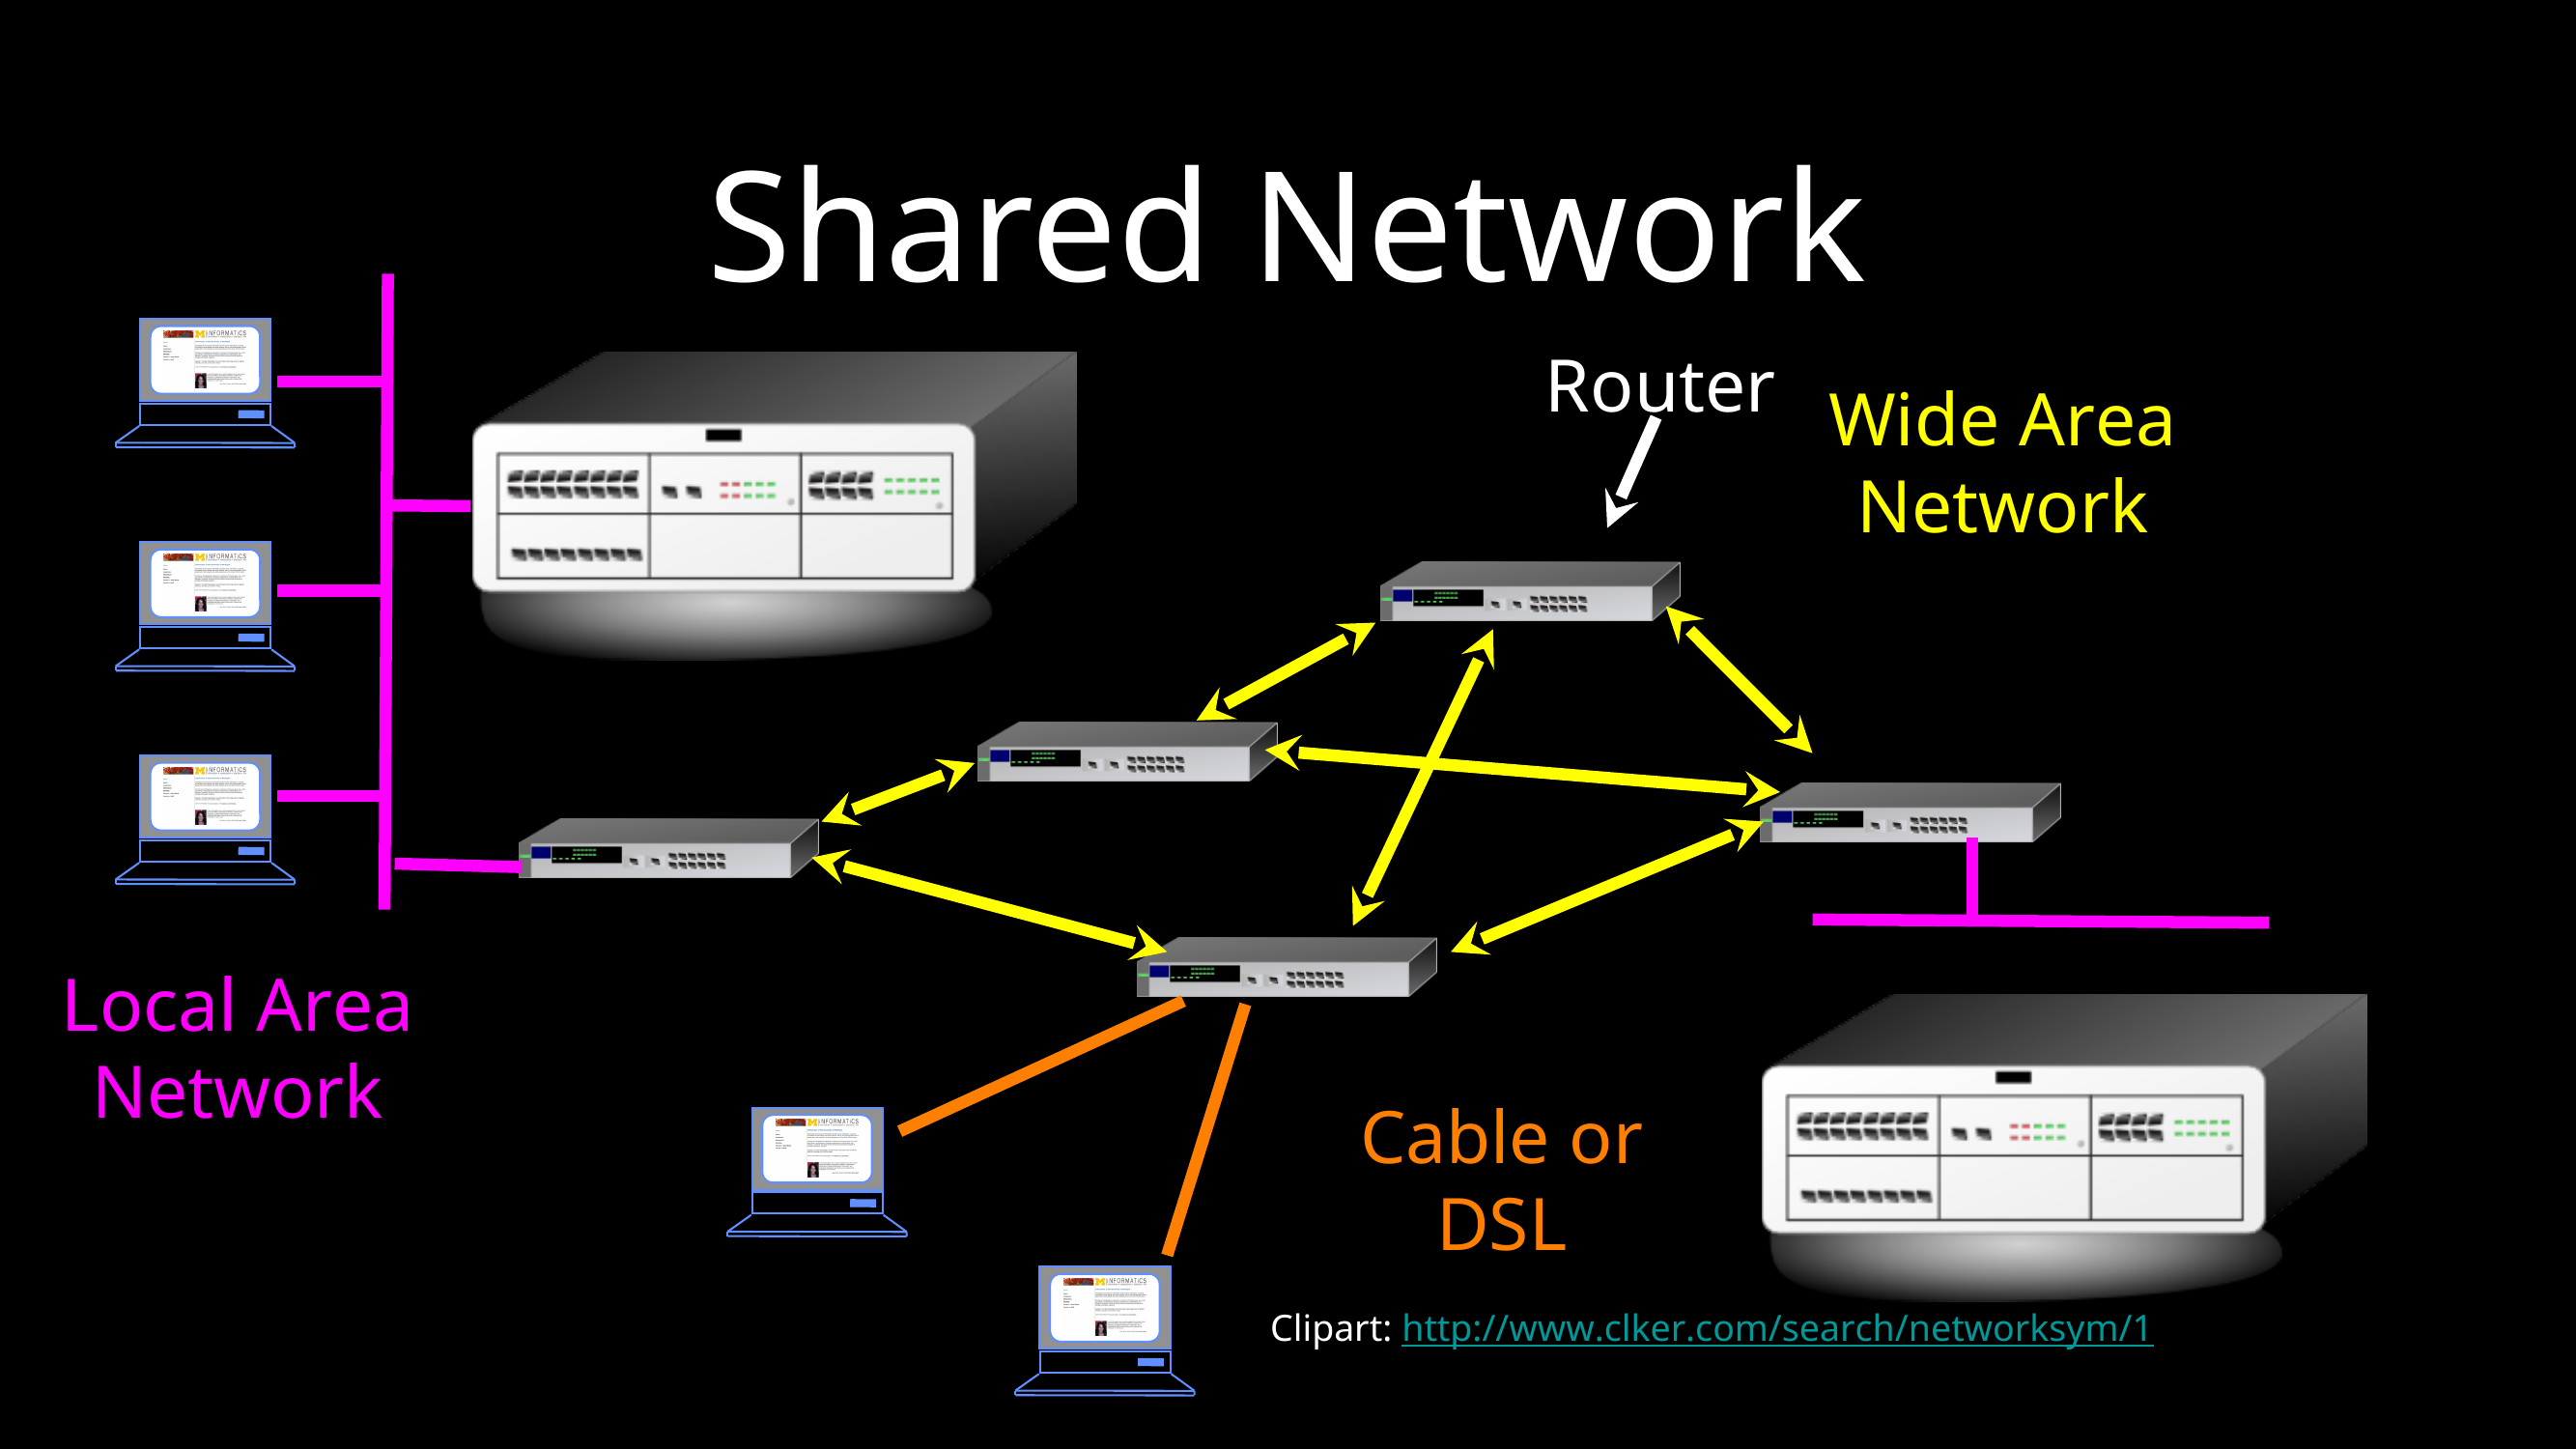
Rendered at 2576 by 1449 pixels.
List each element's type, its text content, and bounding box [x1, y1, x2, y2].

text_box [139, 318, 271, 402]
picture [162, 553, 247, 613]
picture [162, 766, 247, 827]
text_box Router [1480, 333, 1841, 433]
picture [162, 329, 247, 390]
picture [775, 1118, 860, 1179]
picture [977, 722, 1278, 781]
picture [472, 352, 1077, 661]
text_box Local Area Network [57, 954, 418, 1136]
text_box Cable or DSL [1321, 1088, 1683, 1269]
picture [1137, 937, 1145, 952]
text_box [148, 410, 163, 413]
title Shared Network [183, 38, 2392, 403]
text_box Wide Area Network [1822, 369, 2183, 551]
picture [519, 818, 819, 878]
text_box [1039, 1266, 1171, 1350]
picture [1380, 561, 1681, 621]
picture [1062, 1277, 1147, 1338]
text_box [751, 1107, 883, 1190]
picture [1762, 994, 2367, 1302]
text_box Clipart: http://www.clker.com/search/networksym/1 [1270, 1305, 2154, 1355]
picture [1760, 782, 2061, 842]
text_box [139, 542, 271, 625]
text_box [139, 755, 271, 838]
picture [1137, 937, 1437, 997]
text_box [148, 846, 163, 850]
